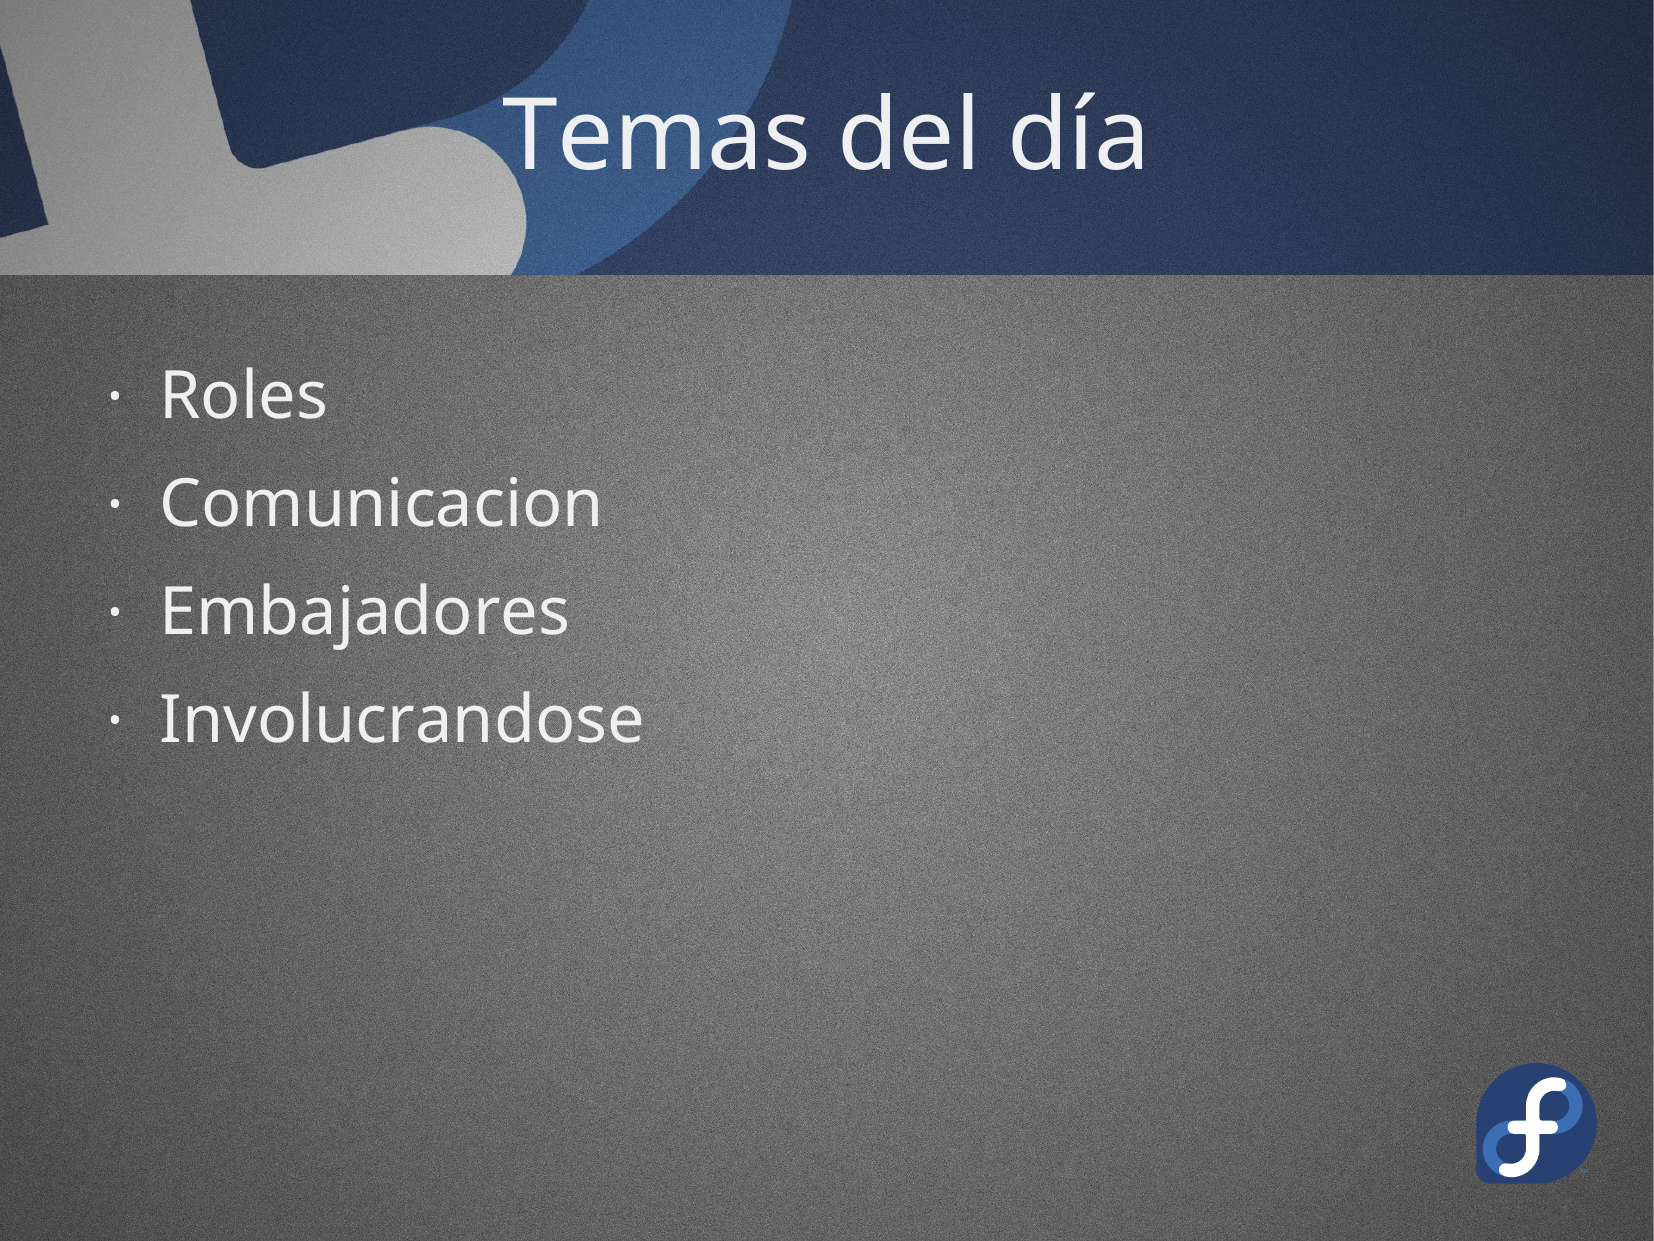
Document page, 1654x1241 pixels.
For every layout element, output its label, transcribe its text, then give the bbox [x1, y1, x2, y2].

text_box Roles Comunicacion Embajadores Involucrandose [88, 354, 1565, 1064]
picture [0, 0, 1654, 1241]
text_box Temas del día [88, 29, 1565, 237]
